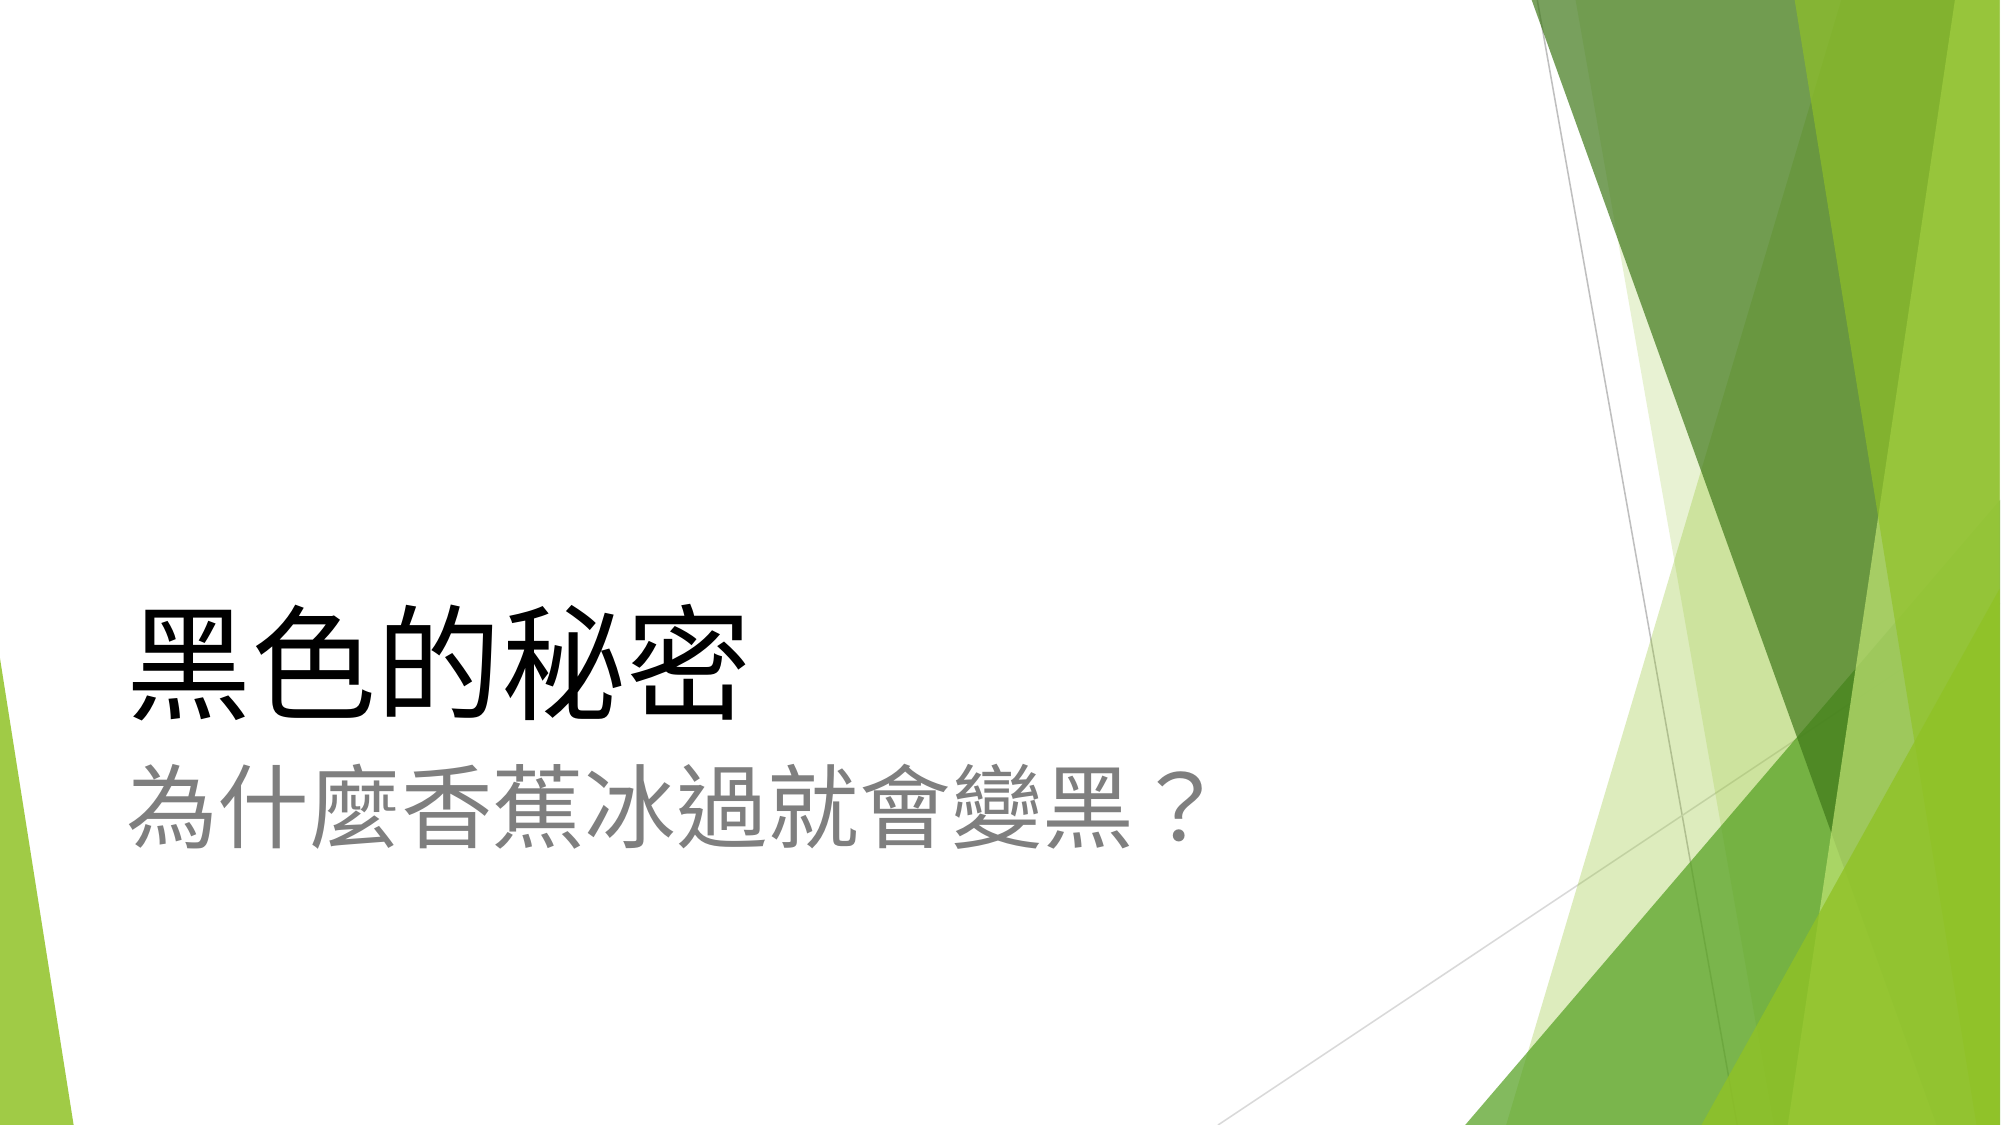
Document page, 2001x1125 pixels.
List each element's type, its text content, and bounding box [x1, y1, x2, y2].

title 黑色的秘密 [111, 443, 1522, 742]
list 為什麼香蕉冰過就會變黑？ [111, 742, 1627, 884]
